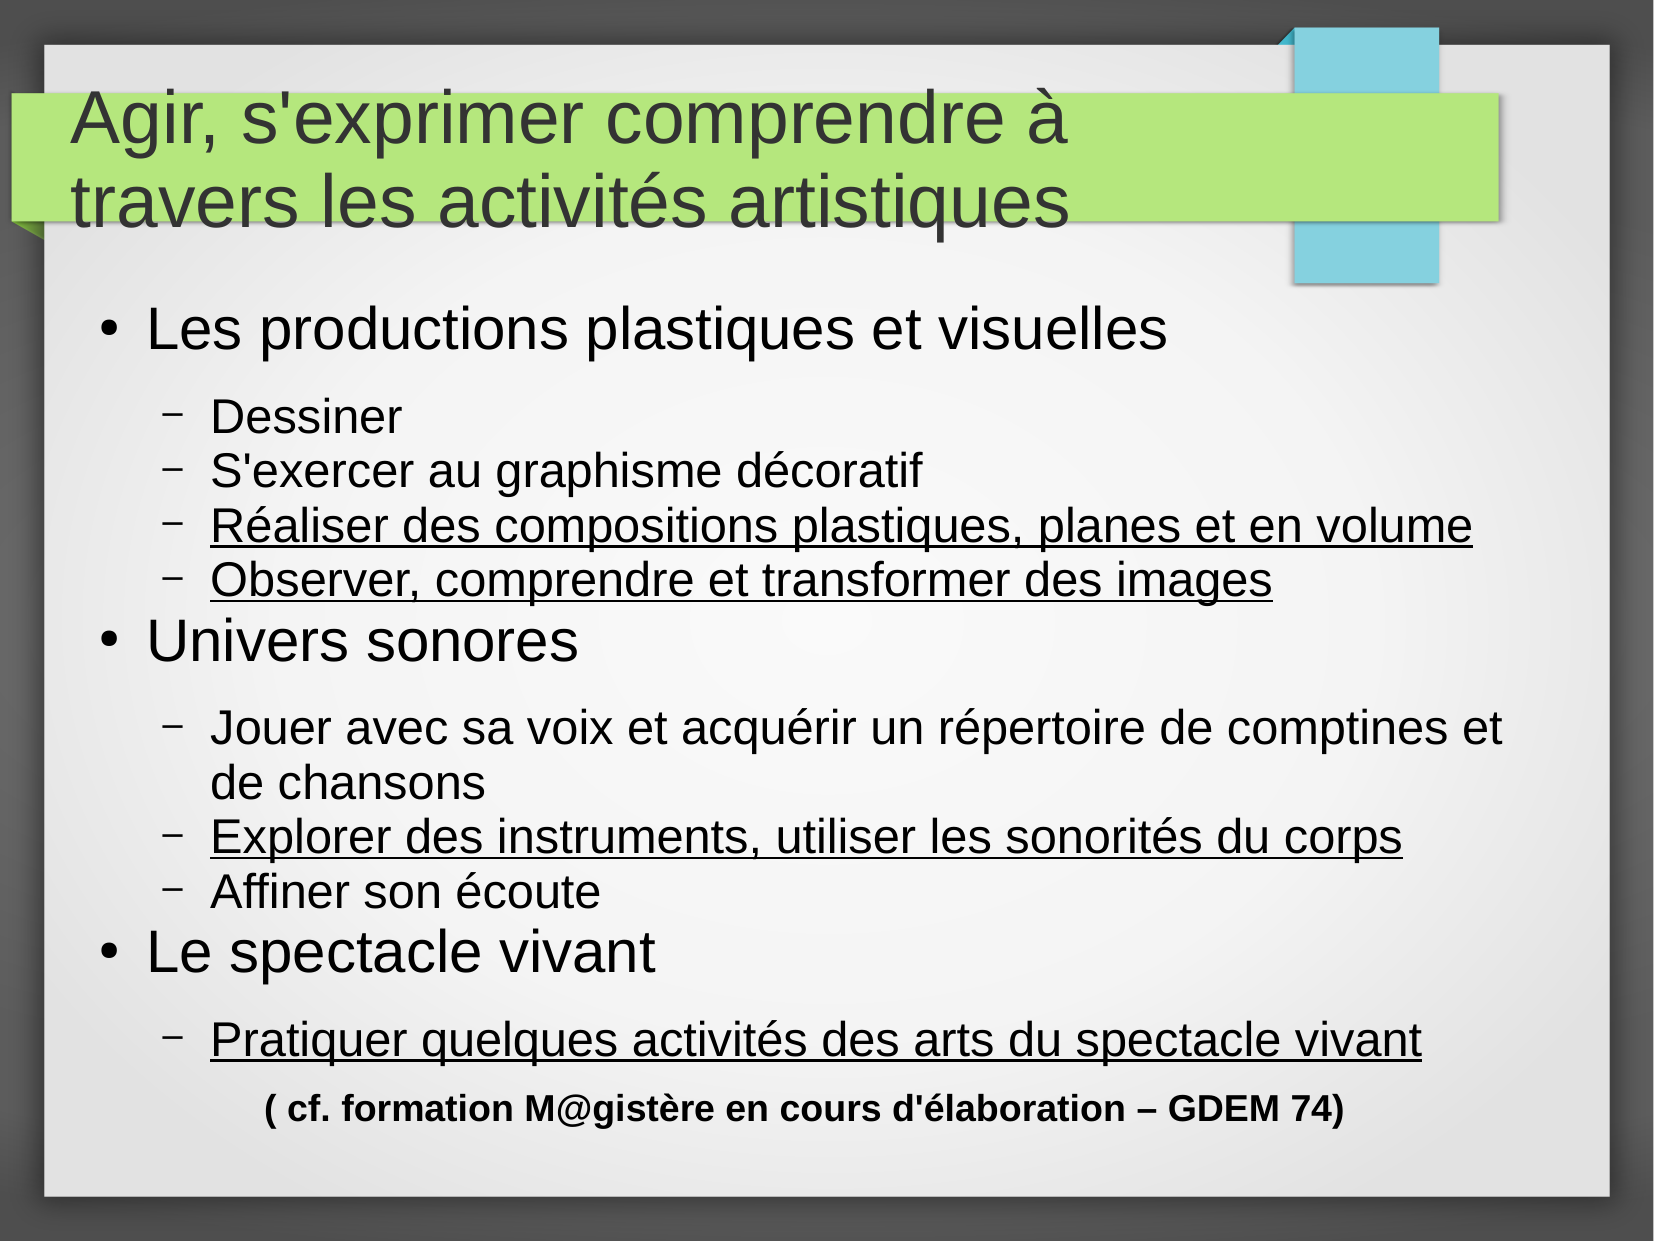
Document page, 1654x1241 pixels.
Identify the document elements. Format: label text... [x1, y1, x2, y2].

list Les productions plastiques et visuelles Dessiner S'exercer au graphisme décoratif Réaliser des compositions plastiques, planes et en volume Observer, comprendre et transformer des images Univers sonores Jouer avec sa voix et acquérir un répertoire de comptines et de chansons Explorer des instruments, utiliser les sonorités du corps Affiner son écoute Le spectacle vivant Pratiquer quelques activités des arts du spectacle vivant ( cf. formation M@gistère en cours d'élaboration – GDEM 74) [82, 295, 1538, 1146]
picture [0, 0, 1654, 1241]
title Agir, s'exprimer comprendre à travers les activités artistiques [70, 75, 1229, 244]
